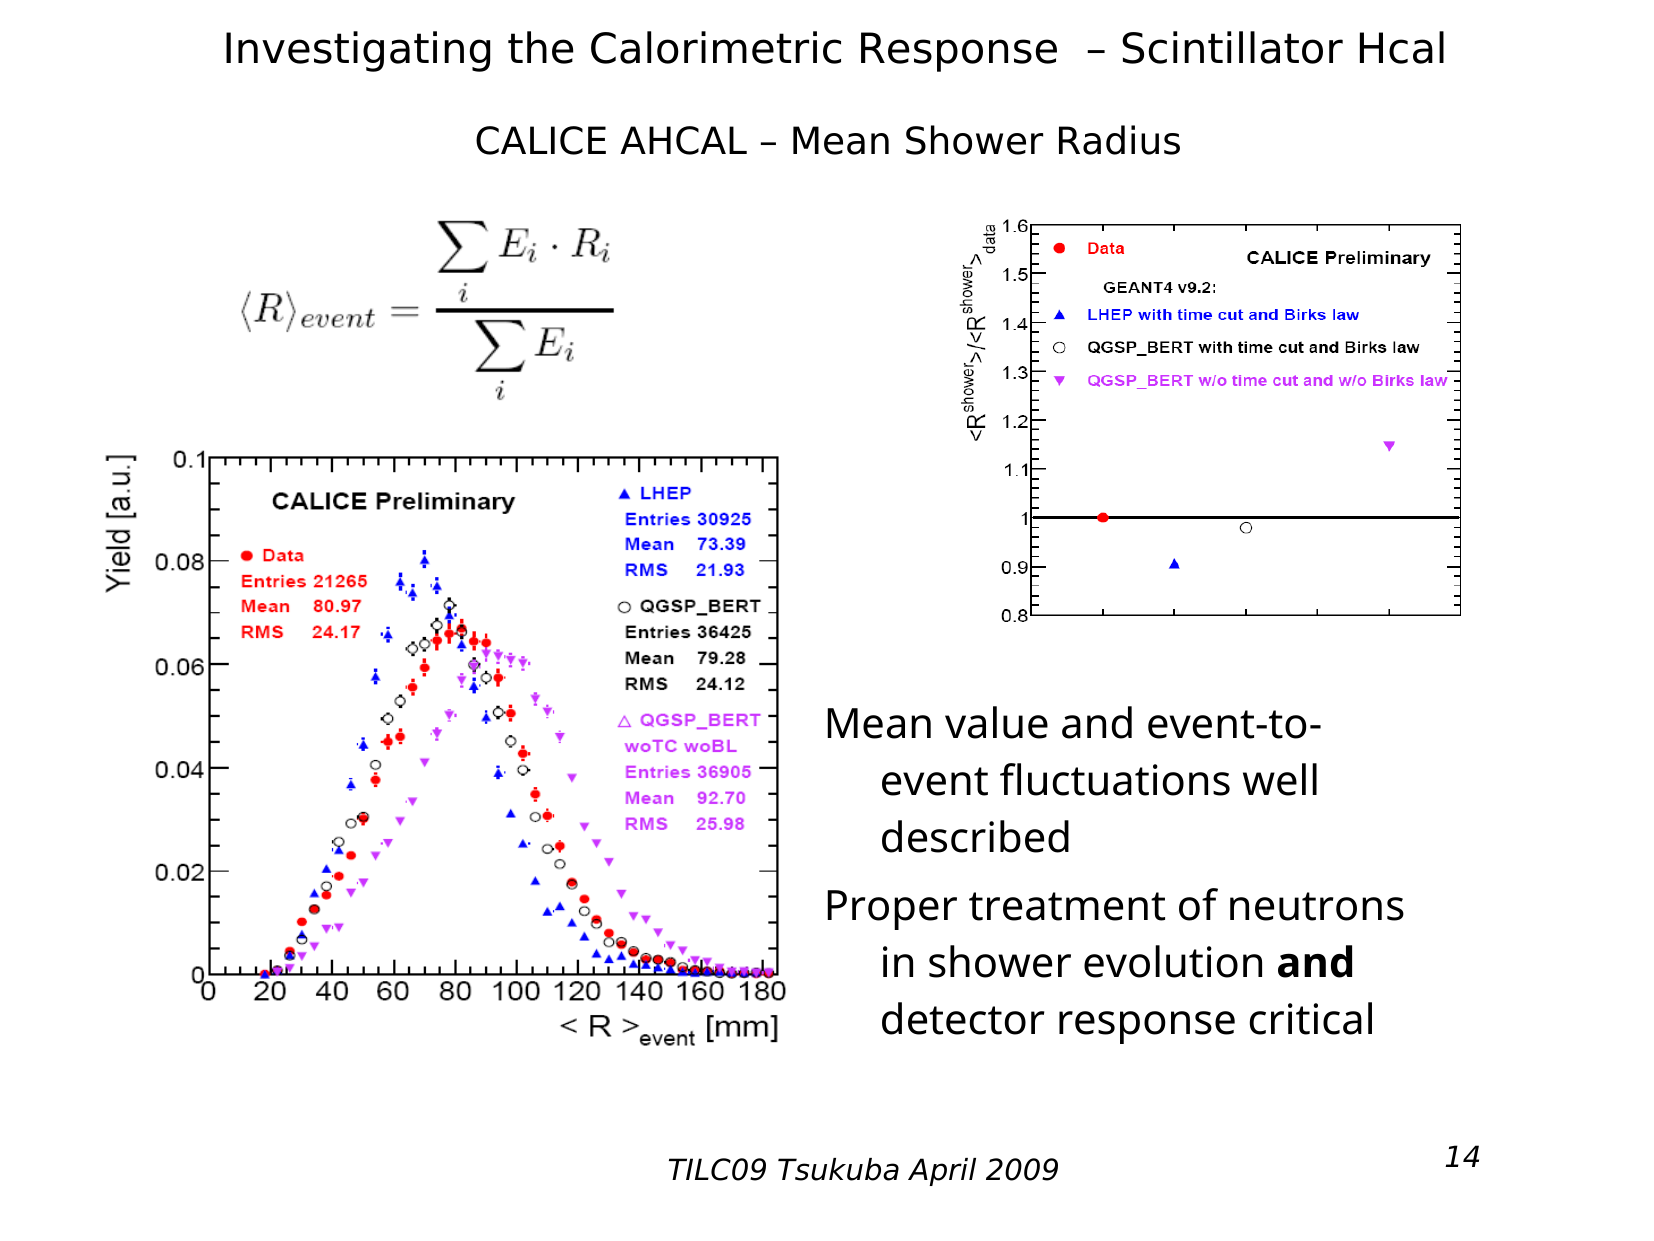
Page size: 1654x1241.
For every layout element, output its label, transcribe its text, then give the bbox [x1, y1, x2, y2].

text_box Mean value and event-to-event fluctuations well described Proper treatment of neutrons in shower evolution and detector response critical [809, 686, 1436, 1047]
picture [939, 202, 1477, 637]
picture [94, 444, 798, 1057]
text_box CALICE AHCAL – Mean Shower Radius [459, 112, 1180, 171]
text_box Investigating the Calorimetric Response – Scintillator Hcal [207, 17, 1462, 81]
picture [224, 202, 625, 411]
